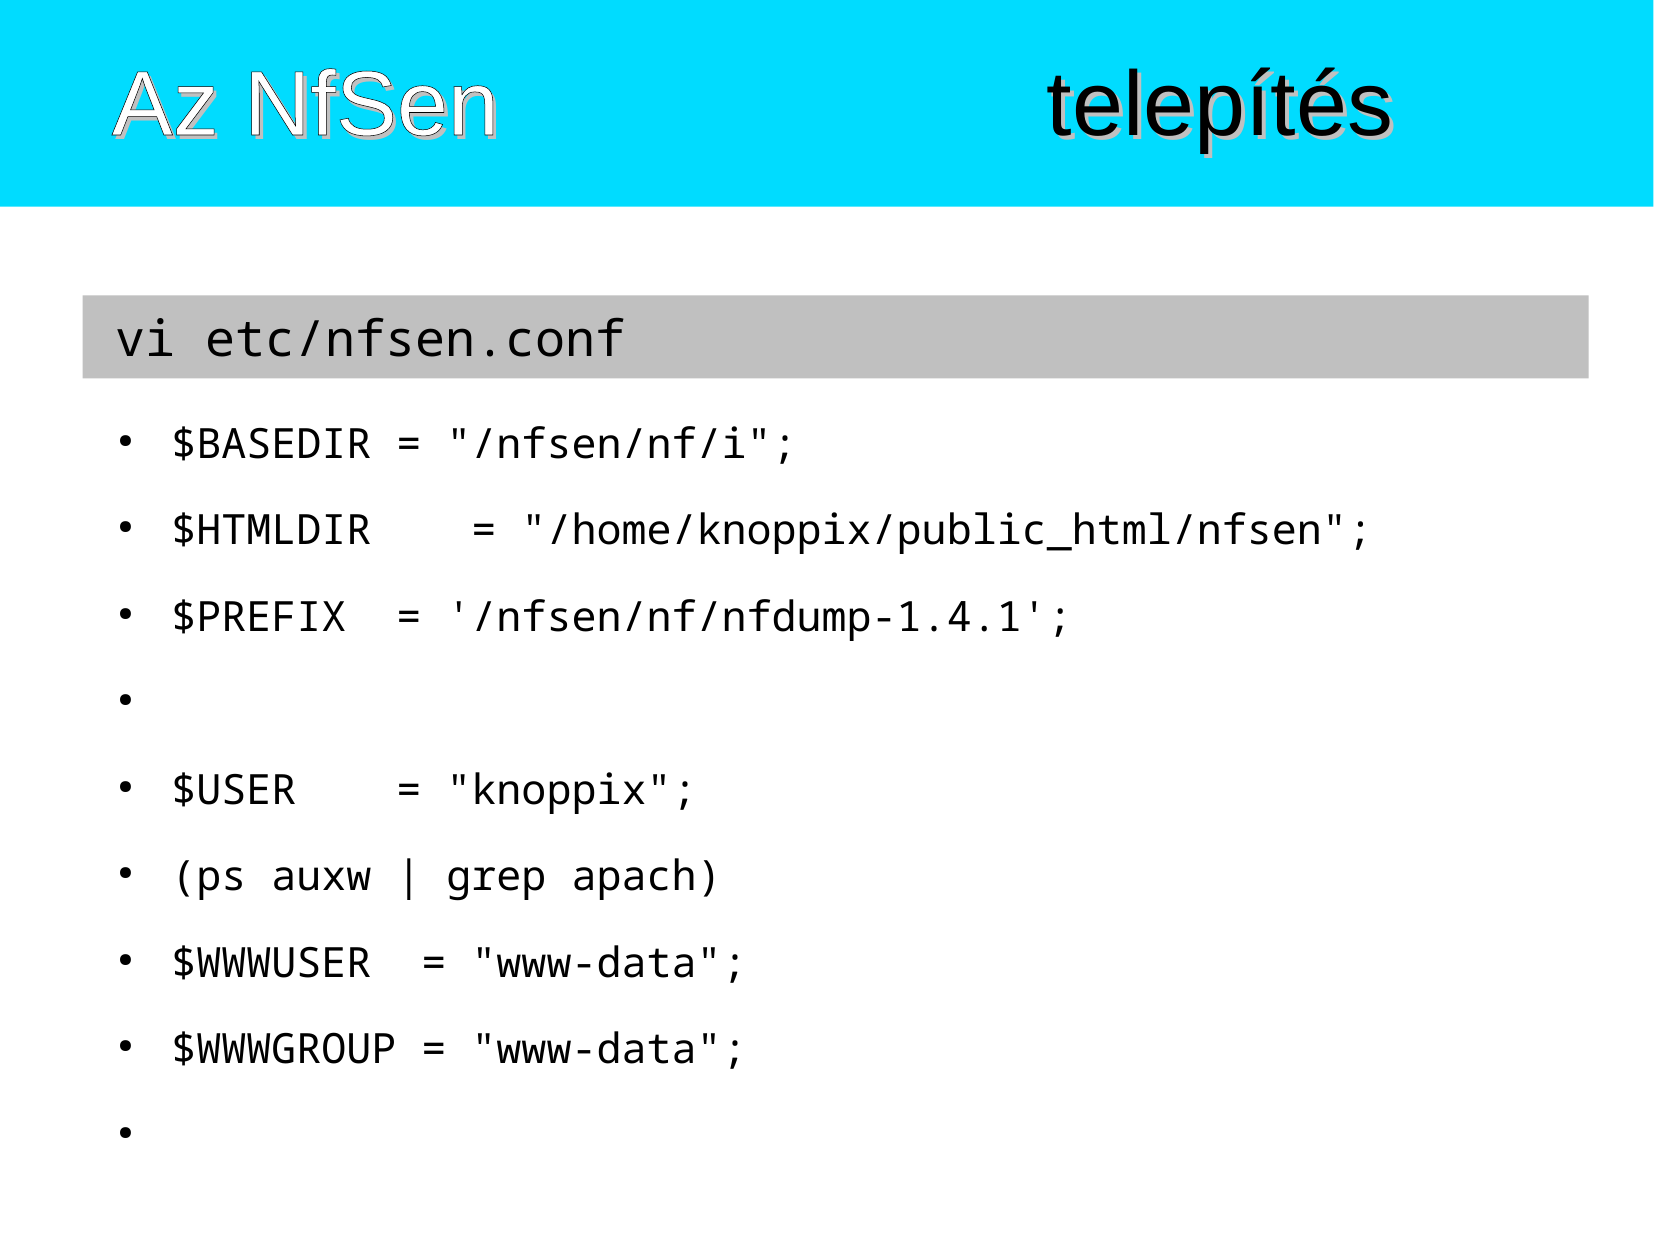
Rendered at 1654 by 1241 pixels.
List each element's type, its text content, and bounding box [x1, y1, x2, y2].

title Az NfSen telepítés [0, 0, 1654, 207]
text_box vi etc/nfsen.conf [82, 295, 1589, 367]
list $BASEDIR = "/nfsen/nf/i"; $HTMLDIR = "/home/knoppix/public_html/nfsen"; $PREFIX = '/nfsen/nf/nfdump-1.4.1'; $USER = "knoppix"; (ps auxw | grep apach) $WWWUSER = "www-data"; $WWWGROUP = "www-data"; [82, 413, 1571, 1109]
